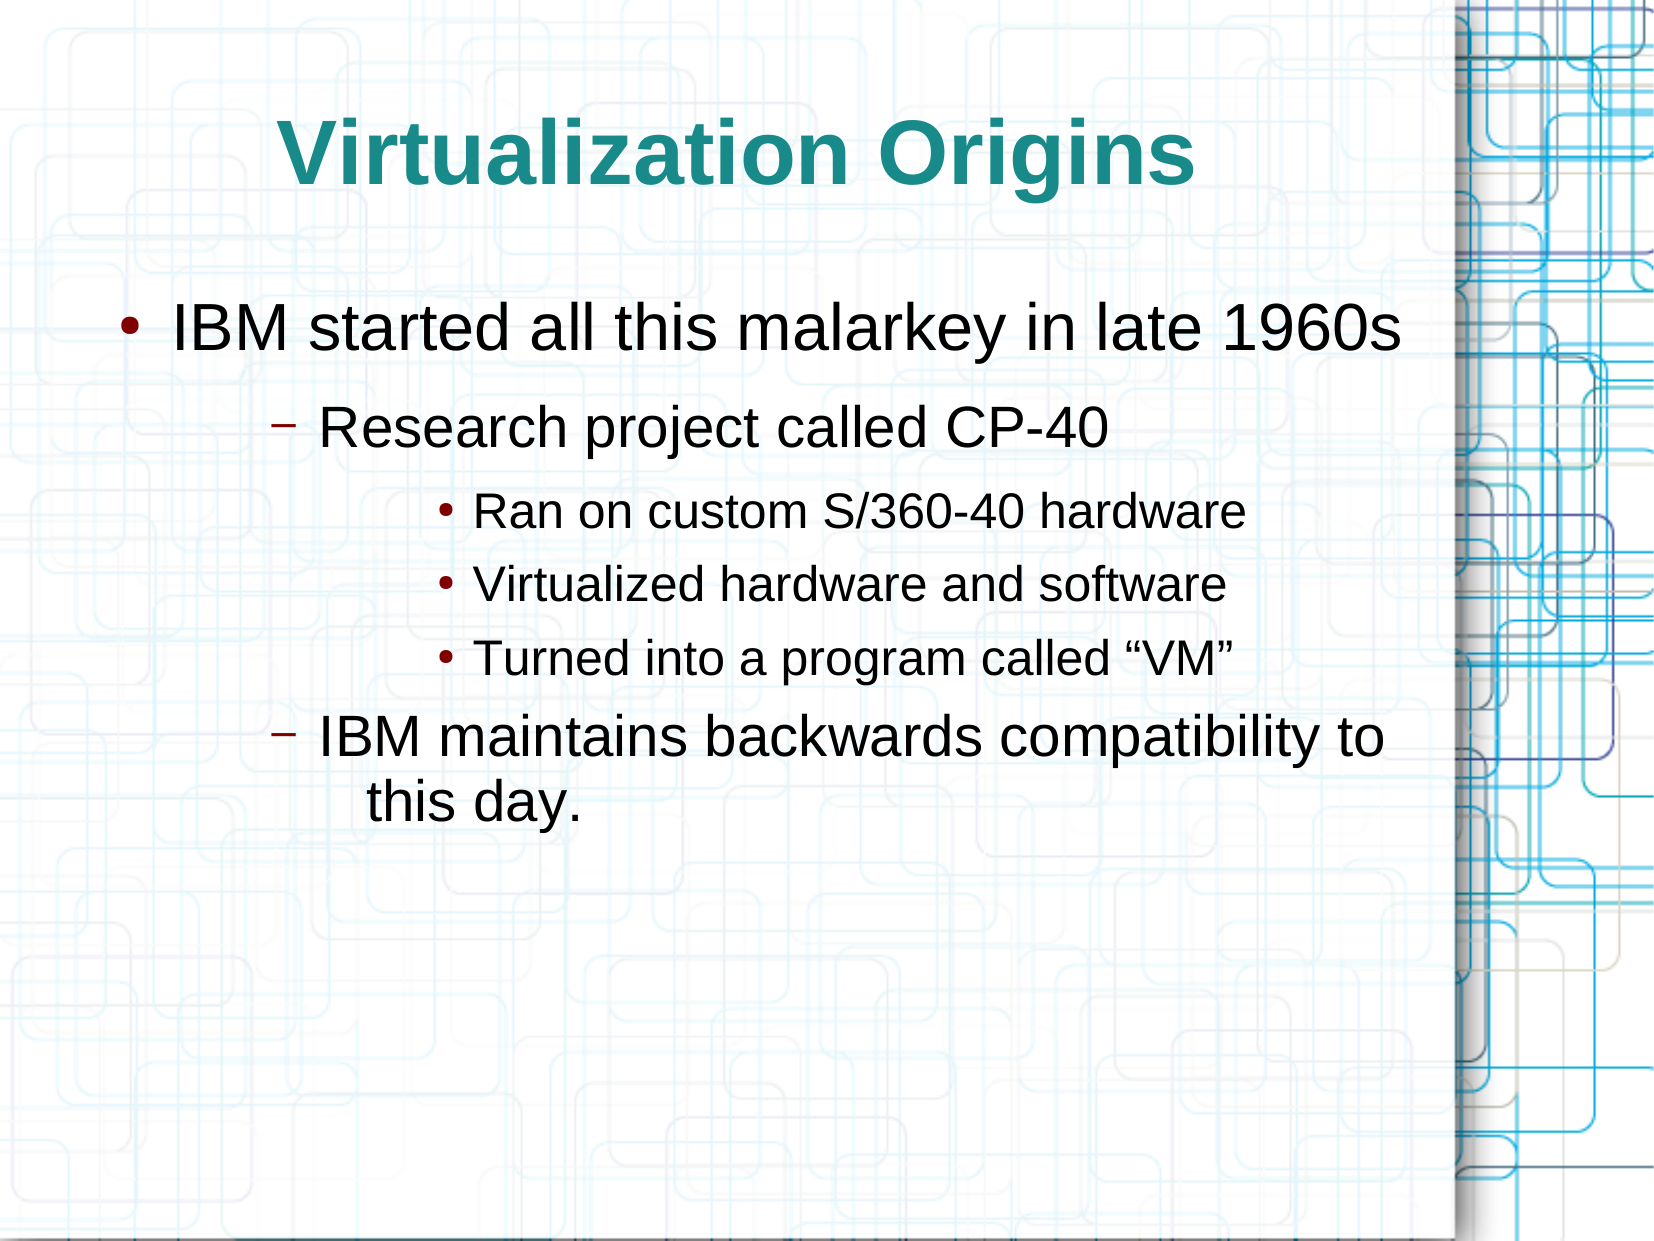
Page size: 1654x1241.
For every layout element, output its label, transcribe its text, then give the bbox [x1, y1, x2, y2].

picture [0, 0, 1654, 1241]
title Virtualization Origins [59, 49, 1418, 257]
list IBM started all this malarkey in late 1960s Research project called CP-40 Ran on custom S/360-40 hardware Virtualized hardware and software Turned into a program called “VM” IBM maintains backwards compatibility to this day. [82, 290, 1418, 1109]
